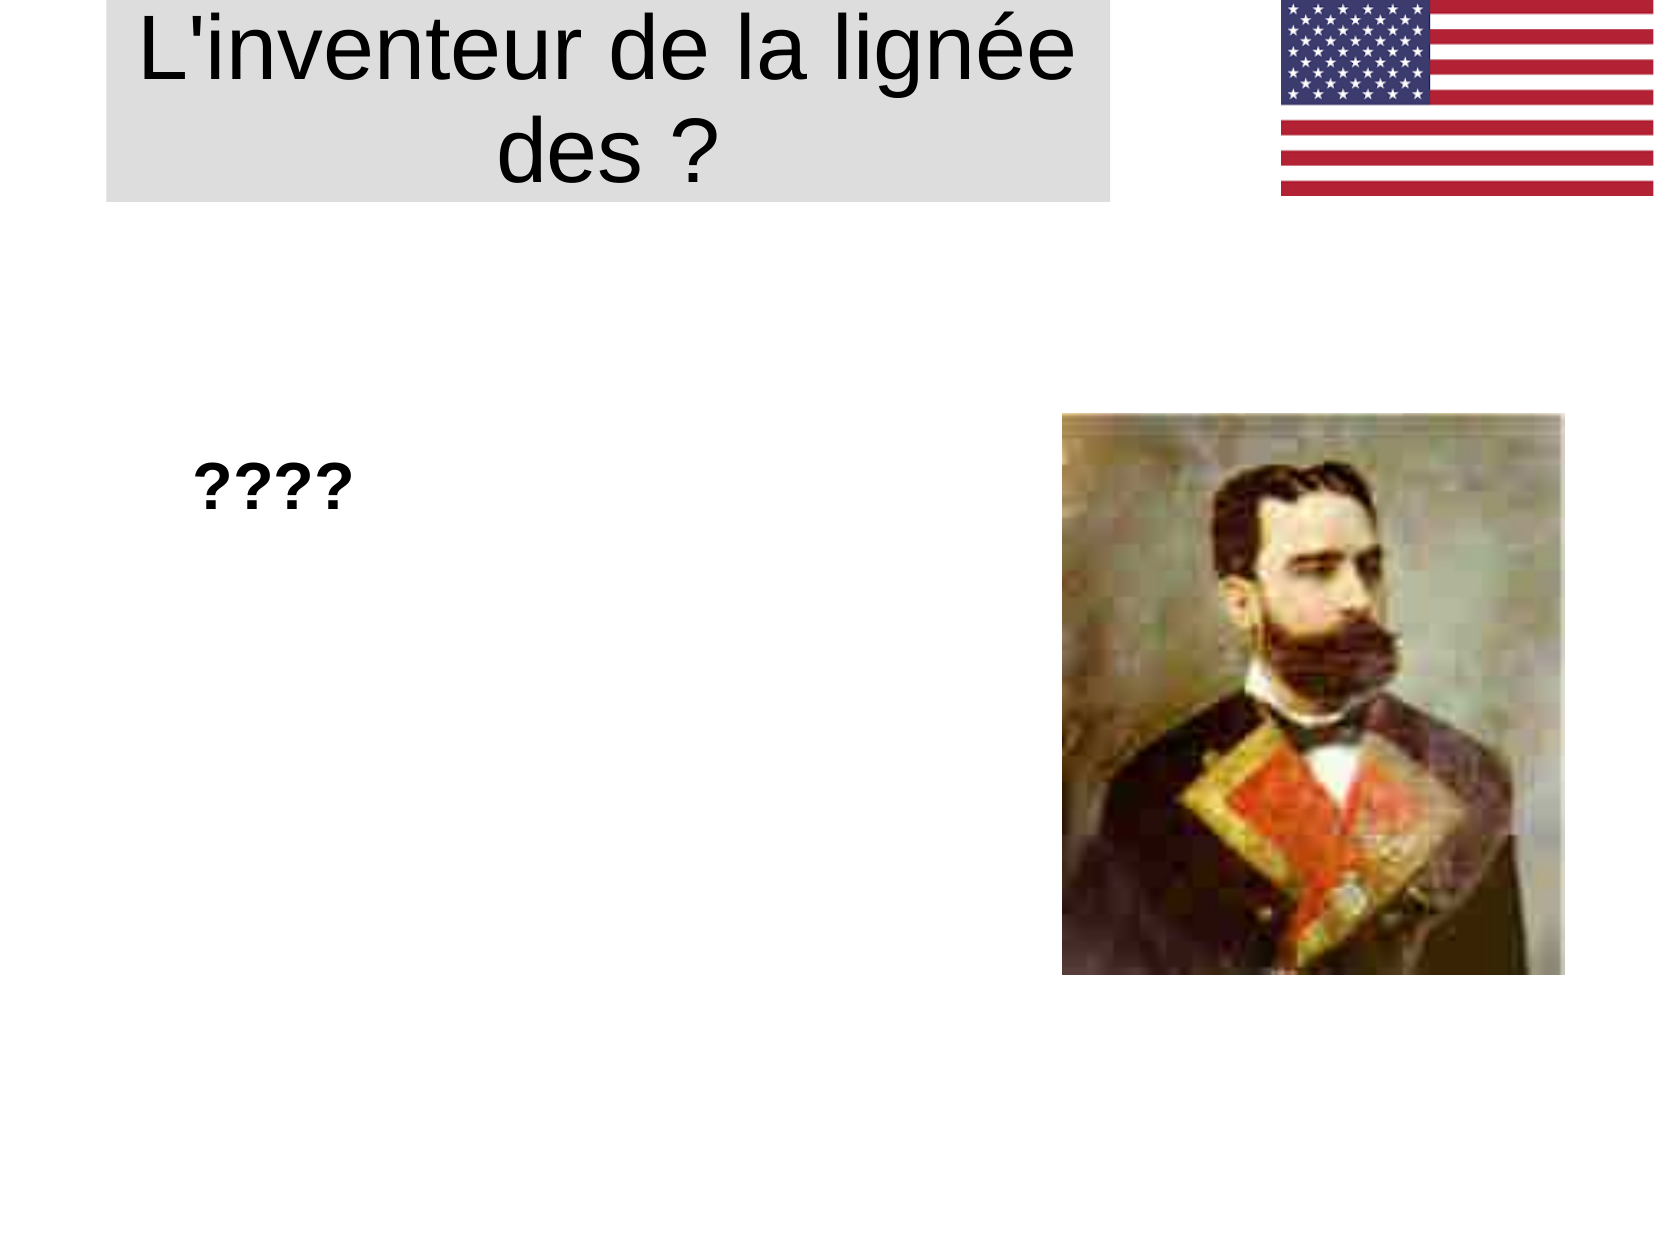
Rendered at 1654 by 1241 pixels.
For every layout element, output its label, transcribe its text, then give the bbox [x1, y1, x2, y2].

picture [1062, 413, 1565, 975]
list ???? [121, 344, 1534, 1150]
title L'inventeur de la lignée des ? [106, 0, 1111, 202]
picture [1281, 0, 1654, 196]
